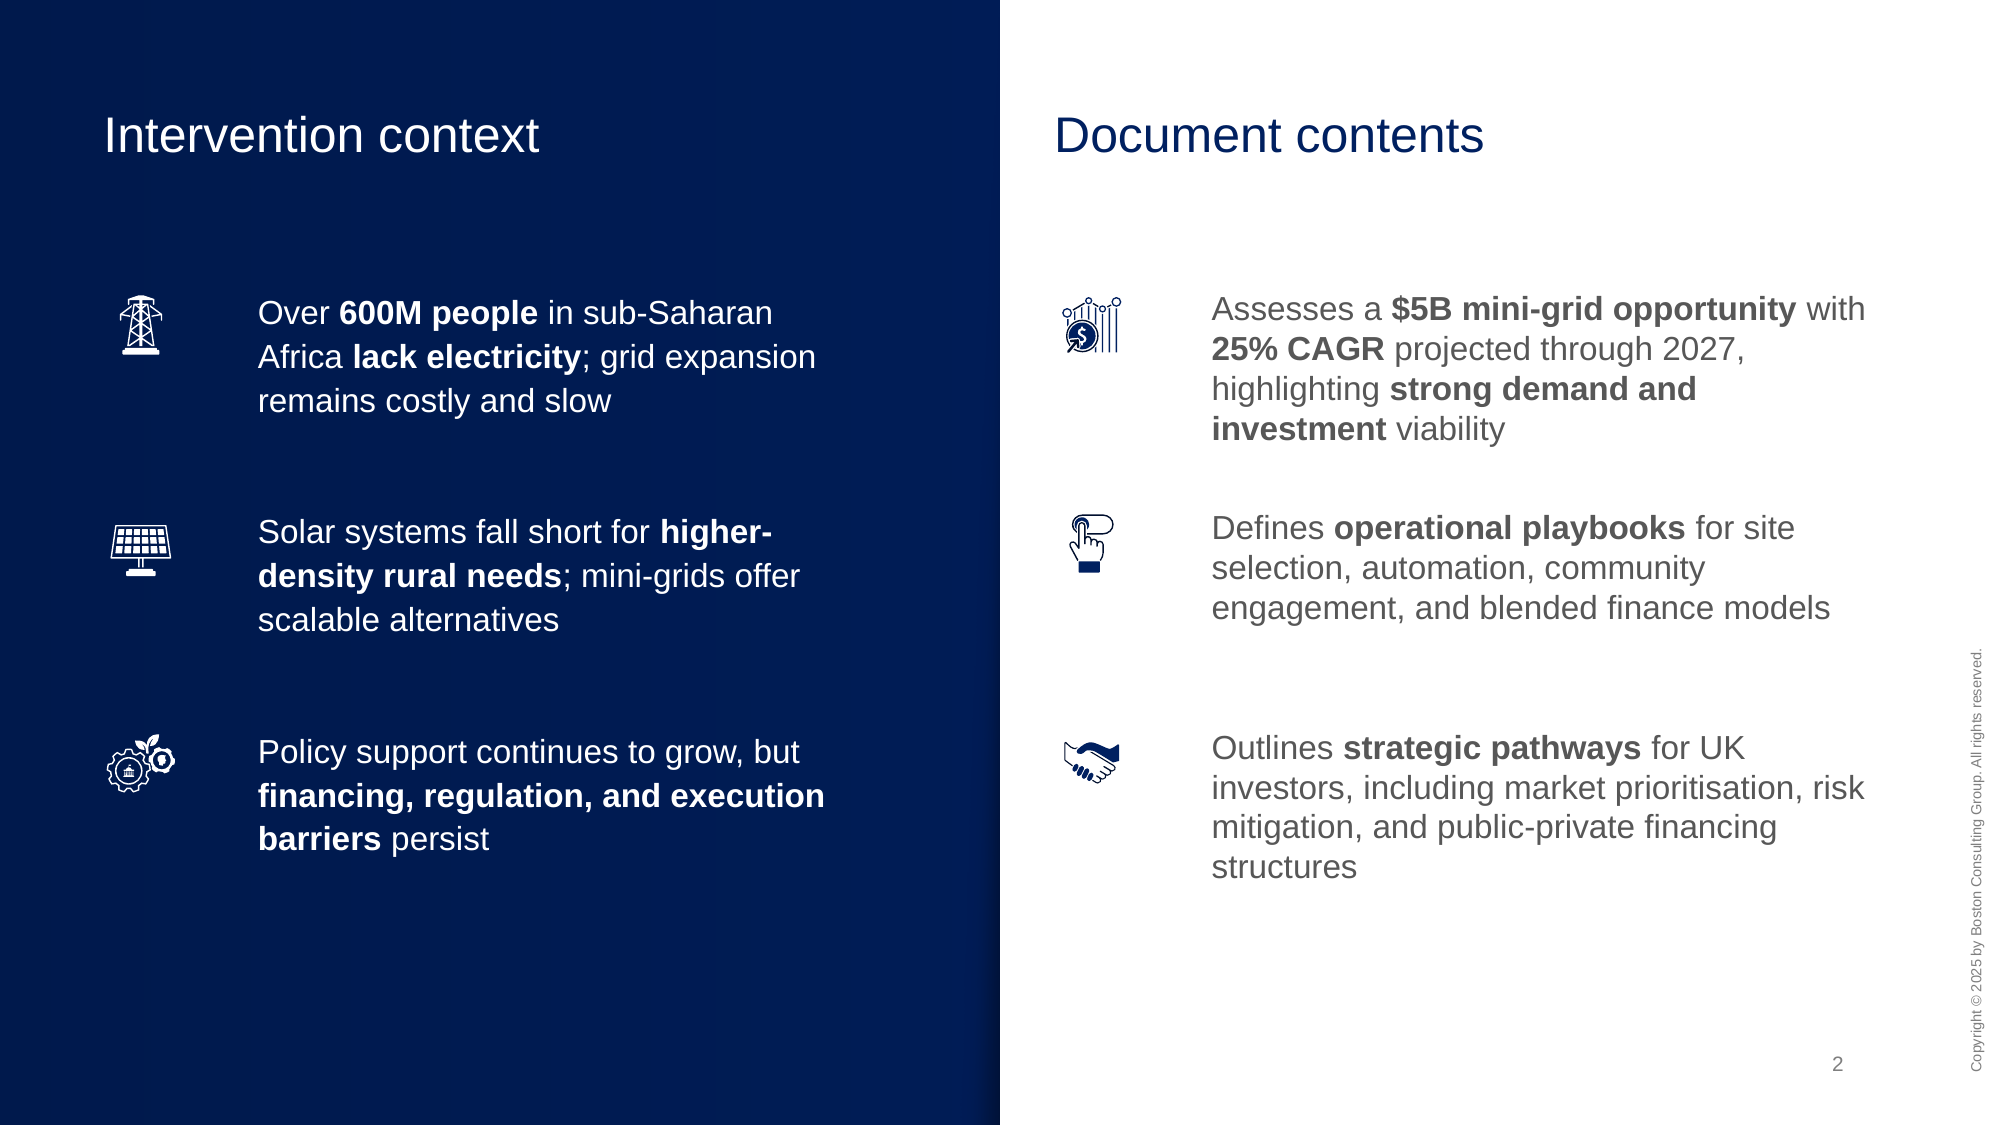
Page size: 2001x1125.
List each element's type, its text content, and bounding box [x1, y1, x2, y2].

text_box Intervention context [103, 102, 617, 152]
picture [1054, 287, 1130, 363]
picture [1054, 506, 1130, 582]
text_box Assesses a $5B mini-grid opportunity with 25% CAGR projected through 2027, highlighting strong demand and investment viability [1211, 287, 1876, 449]
text_box Over 600M people in sub-Saharan Africa lack electricity; grid expansion remains costly and slow [257, 287, 834, 449]
picture [103, 725, 179, 801]
text_box Outlines strategic pathways for UK investors, including market prioritisation, risk mitigation, and public-private financing structures [1211, 725, 1876, 888]
picture [103, 506, 179, 582]
text_box Document contents [1054, 102, 1719, 161]
text_box Policy support continues to grow, but financing, regulation, and execution barriers persist [257, 725, 834, 888]
text_box Defines operational playbooks for site selection, automation, community engagement, and blended finance models [1211, 506, 1876, 669]
text_box Solar systems fall short for higher-density rural needs; mini-grids offer scalable alternatives [257, 506, 834, 669]
picture [103, 287, 179, 363]
picture [1054, 725, 1130, 801]
